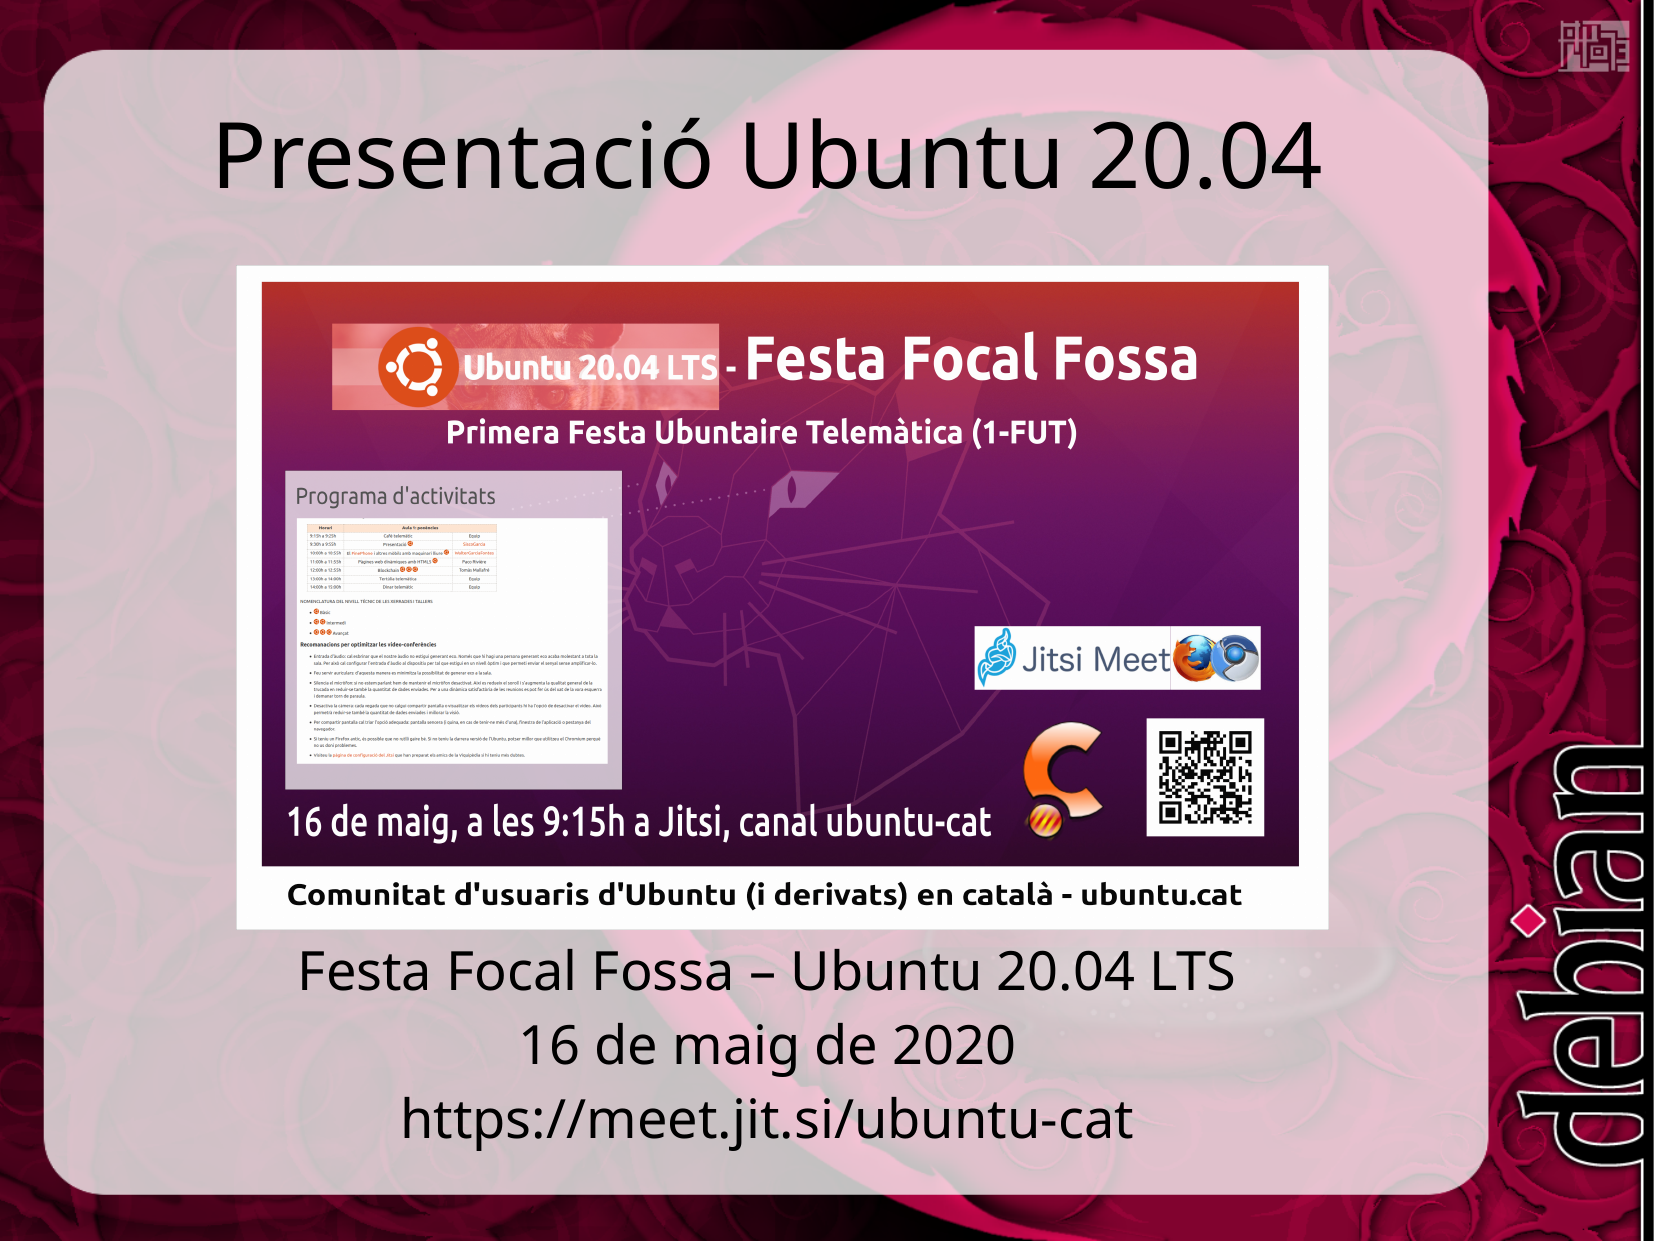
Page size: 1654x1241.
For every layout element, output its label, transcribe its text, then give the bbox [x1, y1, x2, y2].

subtitle Festa Focal Fossa – Ubuntu 20.04 LTS 16 de maig de 2020 https://meet.jit.si/ubuntu-cat [59, 464, 1477, 1199]
title Presentació Ubuntu 20.04 [59, 49, 1477, 257]
picture [0, 0, 1654, 1241]
